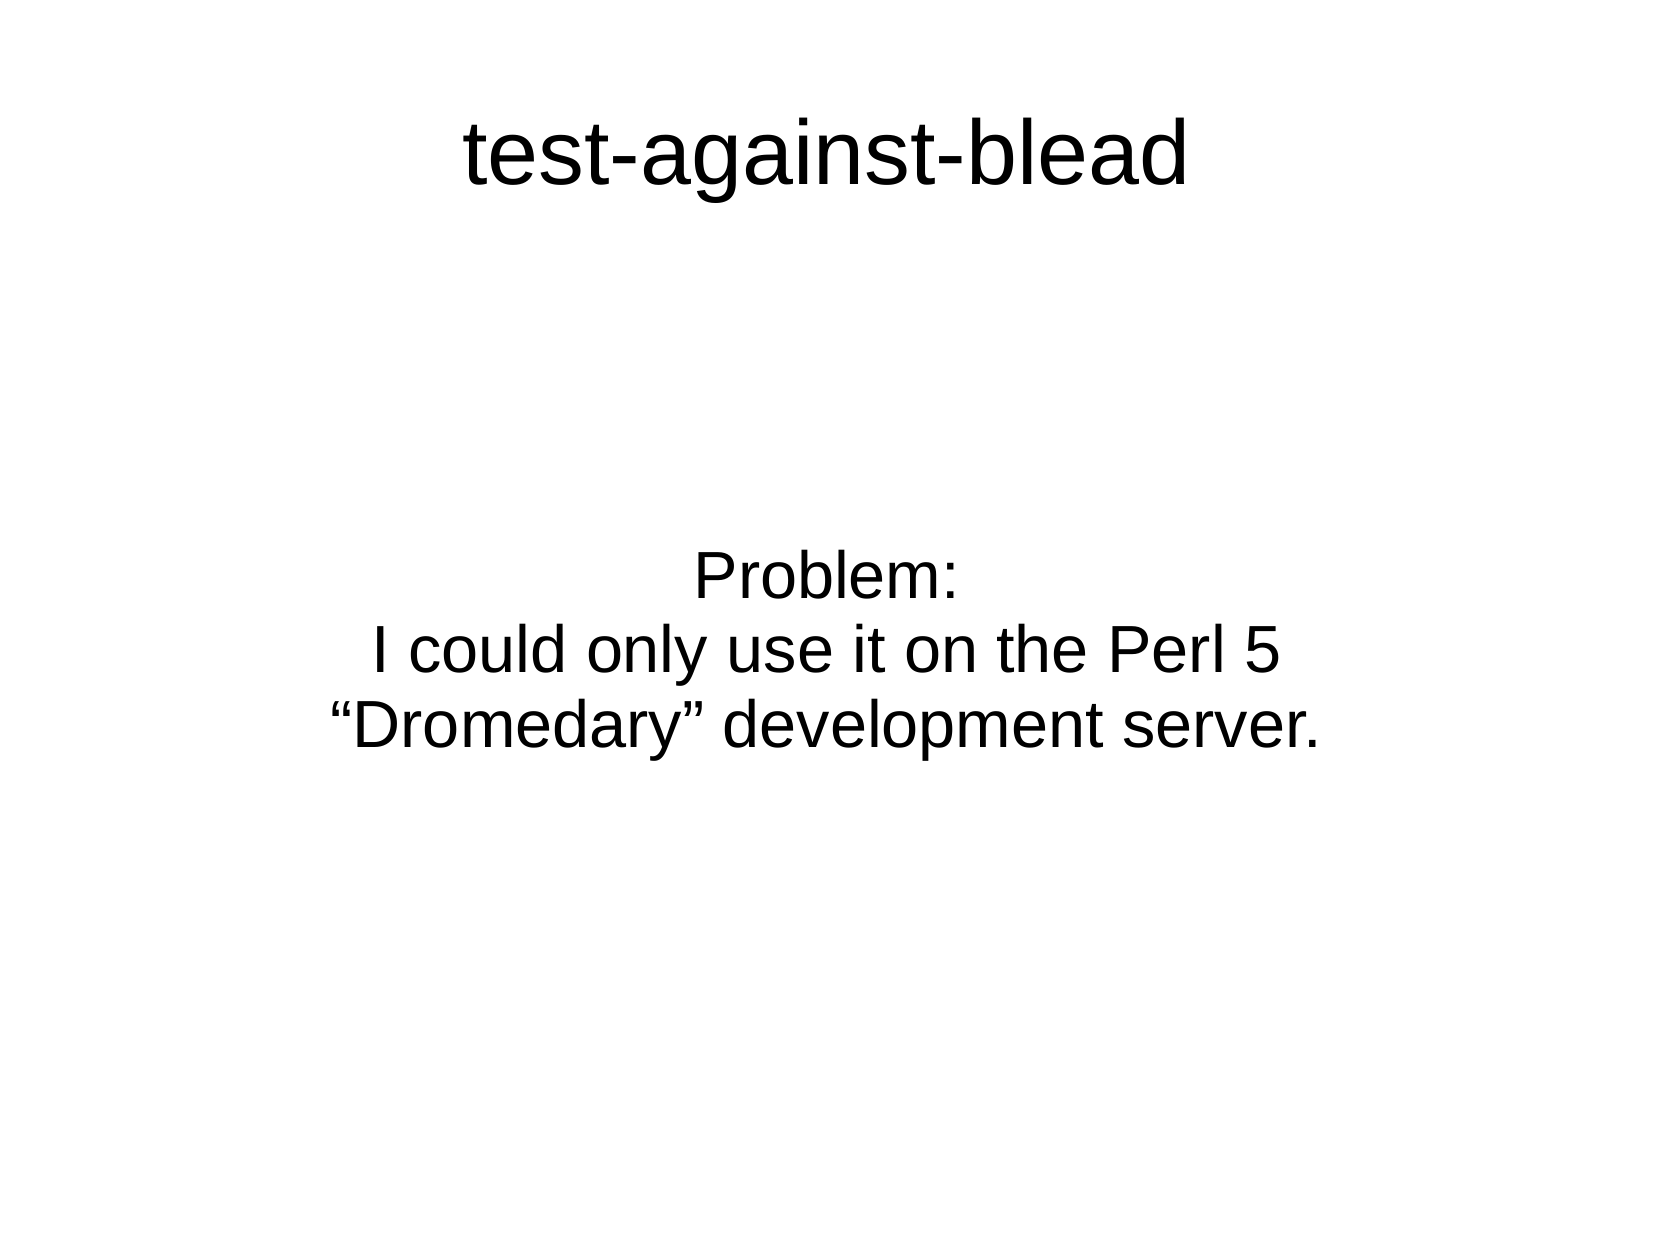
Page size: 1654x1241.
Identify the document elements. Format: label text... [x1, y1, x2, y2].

title test-against-blead [82, 49, 1571, 257]
subtitle Problem: I could only use it on the Perl 5 “Dromedary” development server. [82, 290, 1571, 1010]
